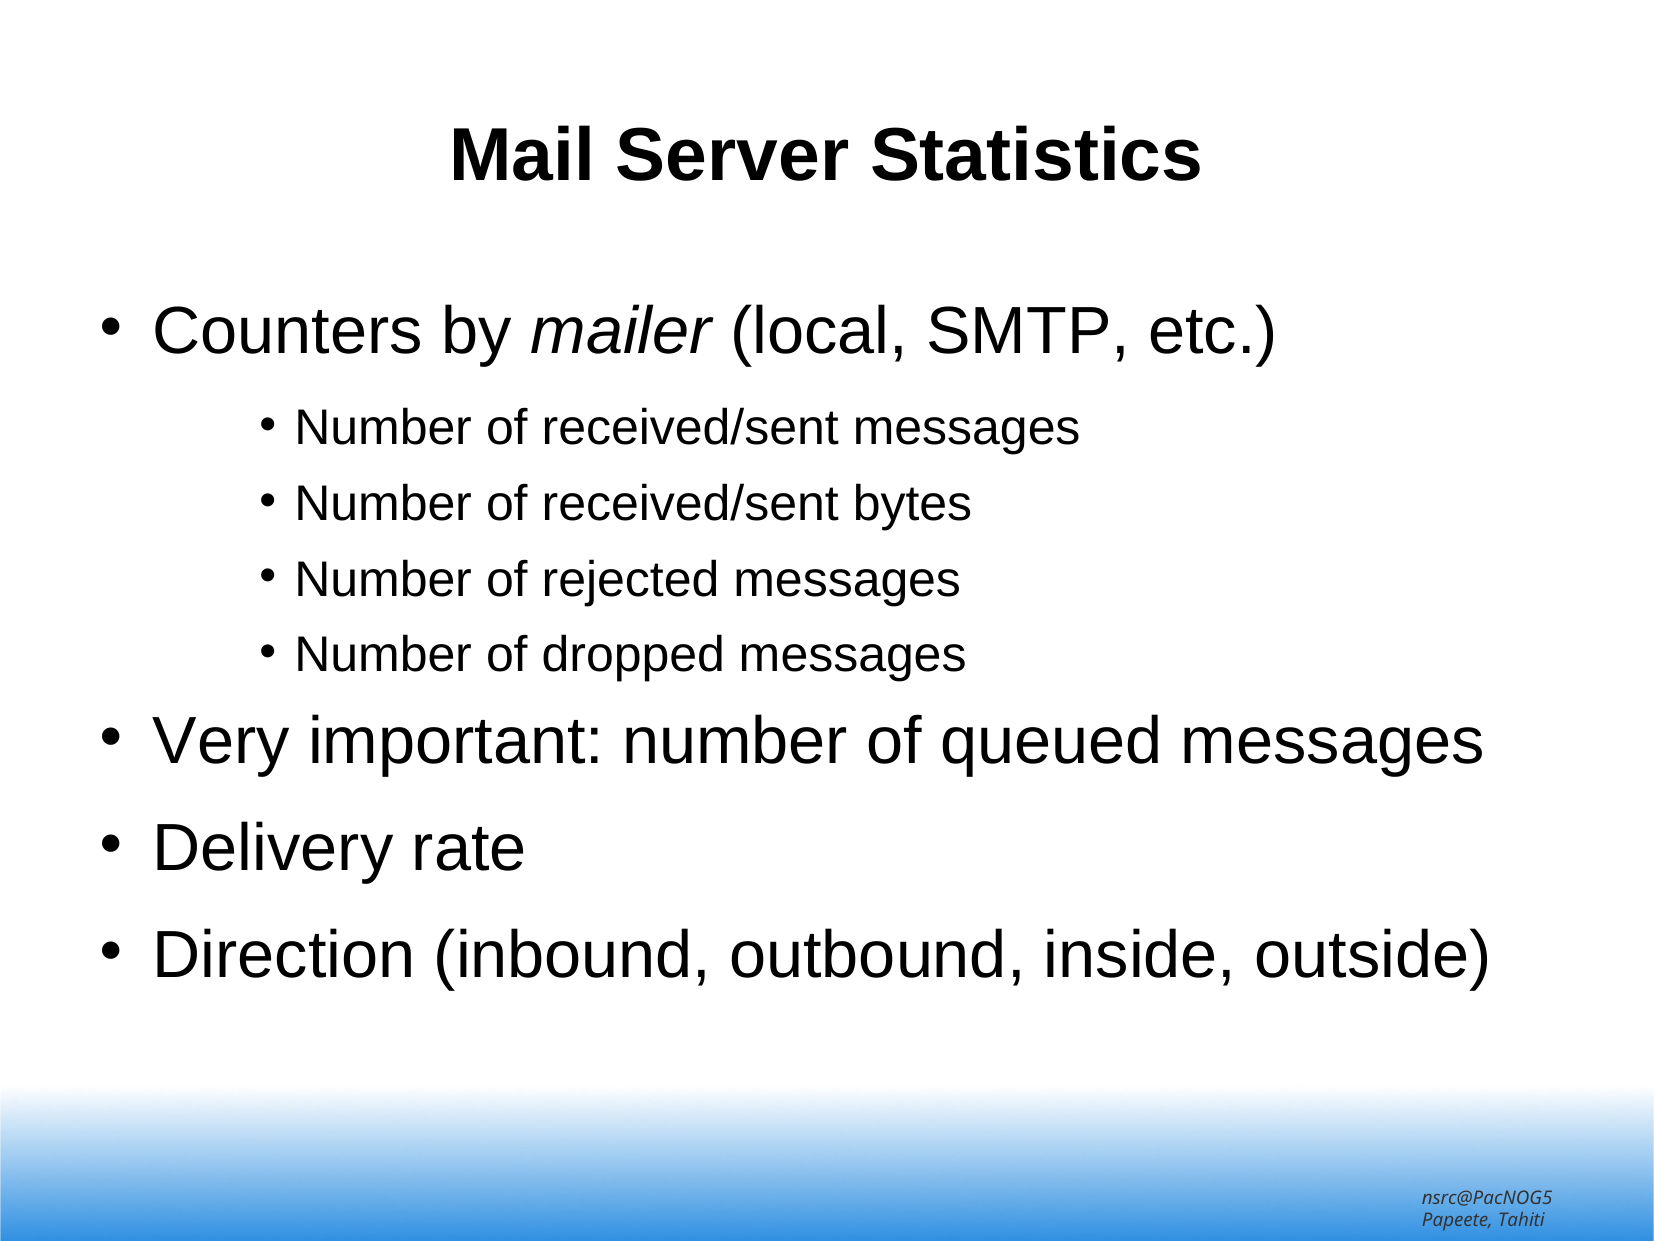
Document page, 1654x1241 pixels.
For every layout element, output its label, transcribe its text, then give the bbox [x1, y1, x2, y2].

title Mail Server Statistics [82, 49, 1571, 257]
picture [0, 1083, 1654, 1241]
list Counters by mailer (local, SMTP, etc.) Number of received/sent messages Number of received/sent bytes Number of rejected messages Number of dropped messages Very important: number of queued messages Delivery rate Direction (inbound, outbound, inside, outside) [82, 290, 1571, 1109]
